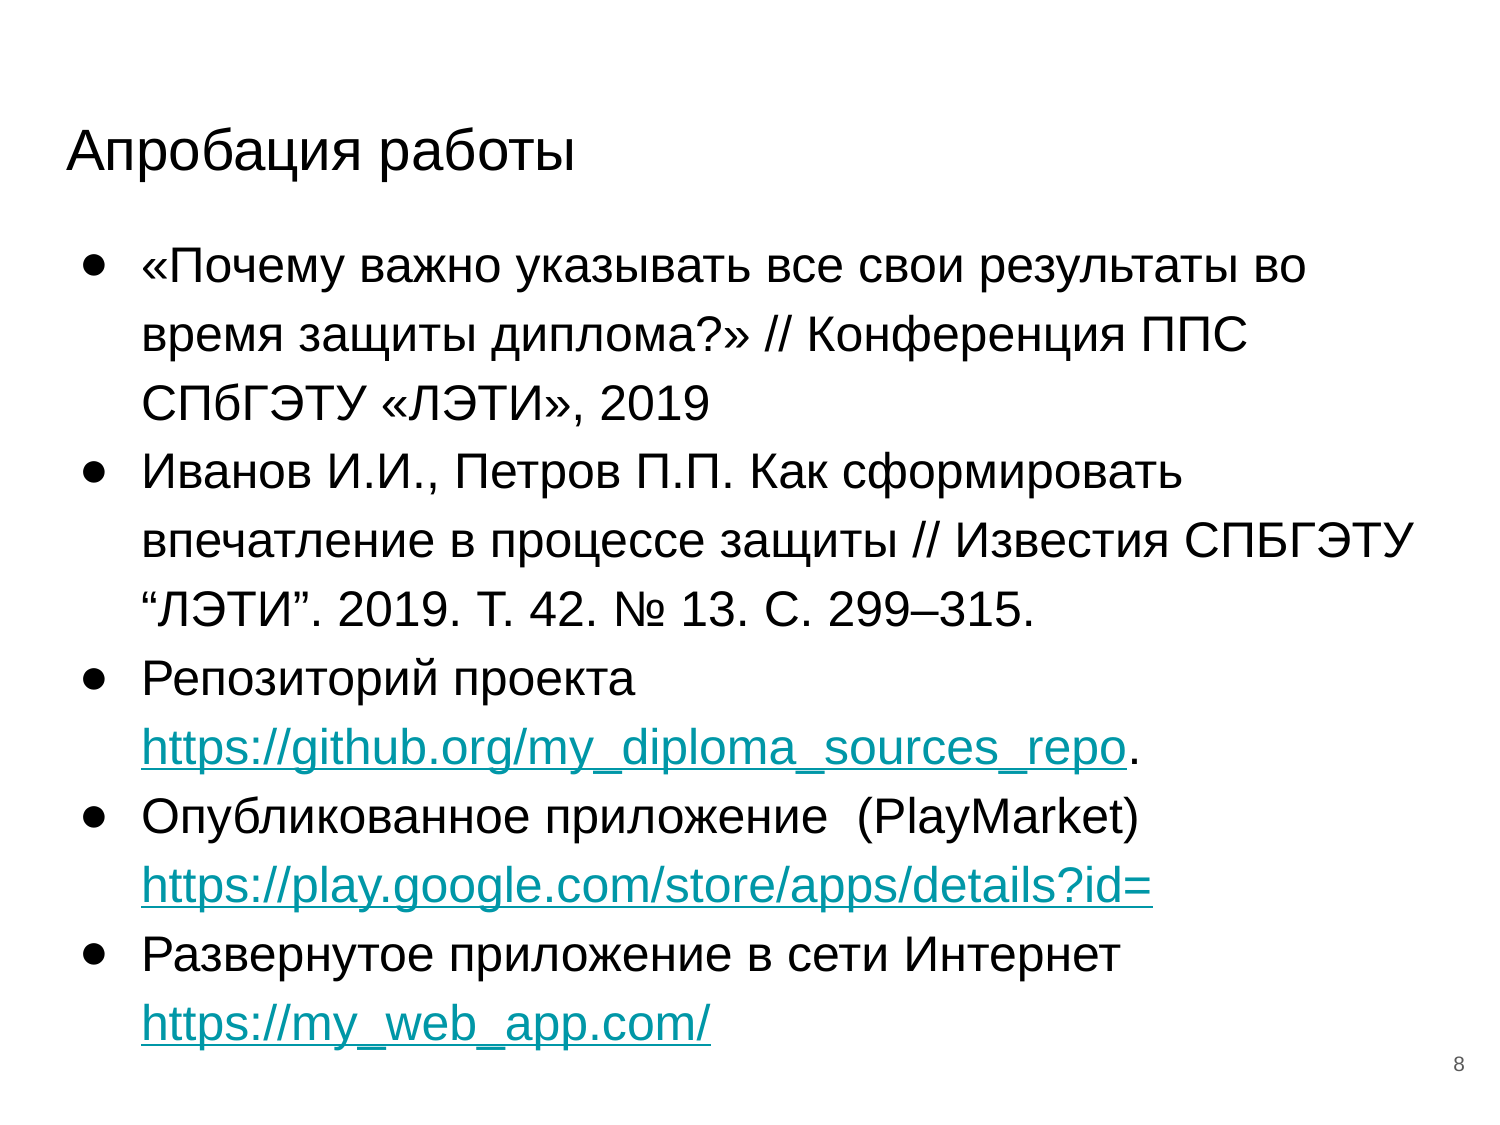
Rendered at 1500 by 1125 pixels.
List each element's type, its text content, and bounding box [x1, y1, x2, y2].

title Апробация работы [51, 97, 1449, 208]
list «Почему важно указывать все свои результаты во время защиты диплома?» // Конференция ППС СПбГЭТУ «ЛЭТИ», 2019 Иванов И.И., Петров П.П. Как сформировать впечатление в процессе защиты // Известия СПБГЭТУ “ЛЭТИ”. 2019. Т. 42. № 13. С. 299–315. Репозиторий проекта https://github.org/my_diploma_sources_repo. Опубликованное приложение (PlayMarket) https://play.google.com/store/apps/details?id= Развернутое приложение в сети Интернет https://my_web_app.com/ [51, 208, 1480, 1000]
slide_number <number> [1389, 1019, 1480, 1106]
